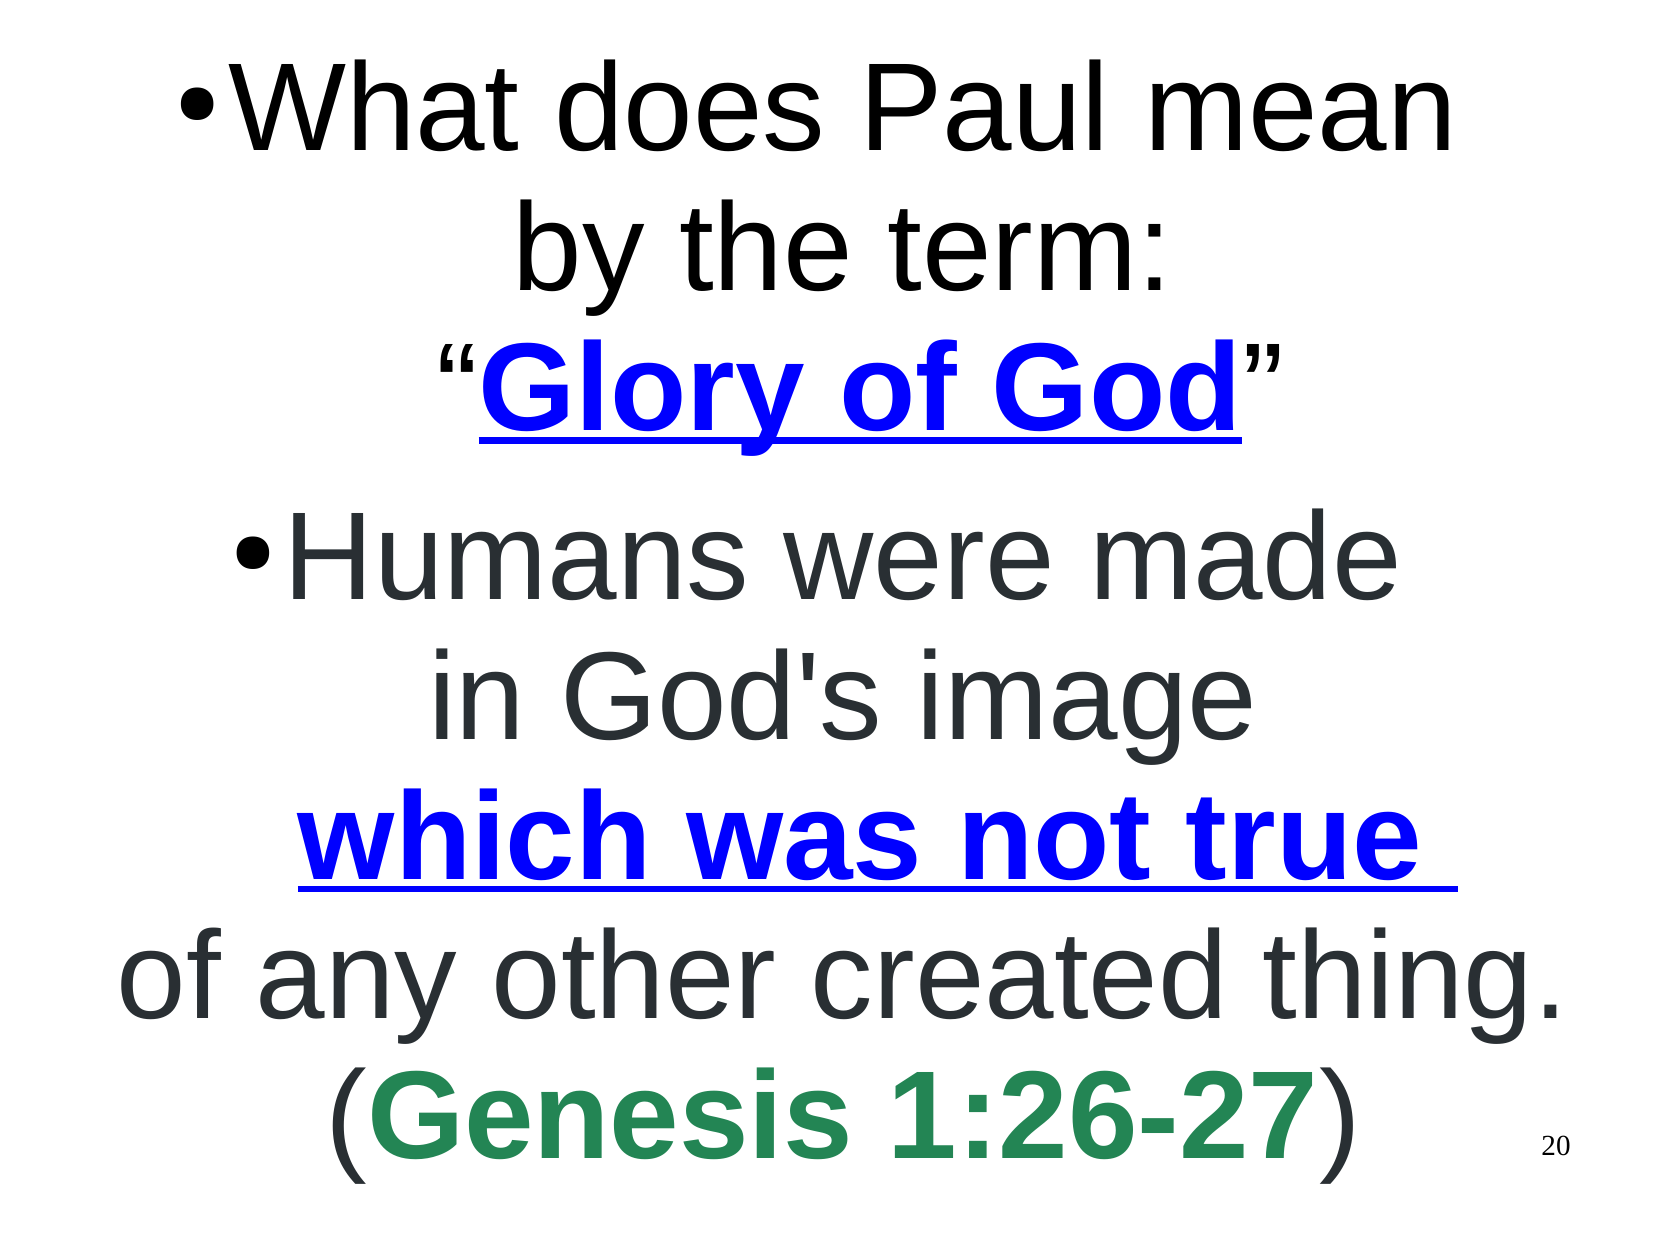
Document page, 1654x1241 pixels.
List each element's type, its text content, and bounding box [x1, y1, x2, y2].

list What does Paul mean by the term: “Glory of God” Humans were made in God's image which was not true of any other created thing. (Genesis 1:26-27) [37, 37, 1613, 1238]
